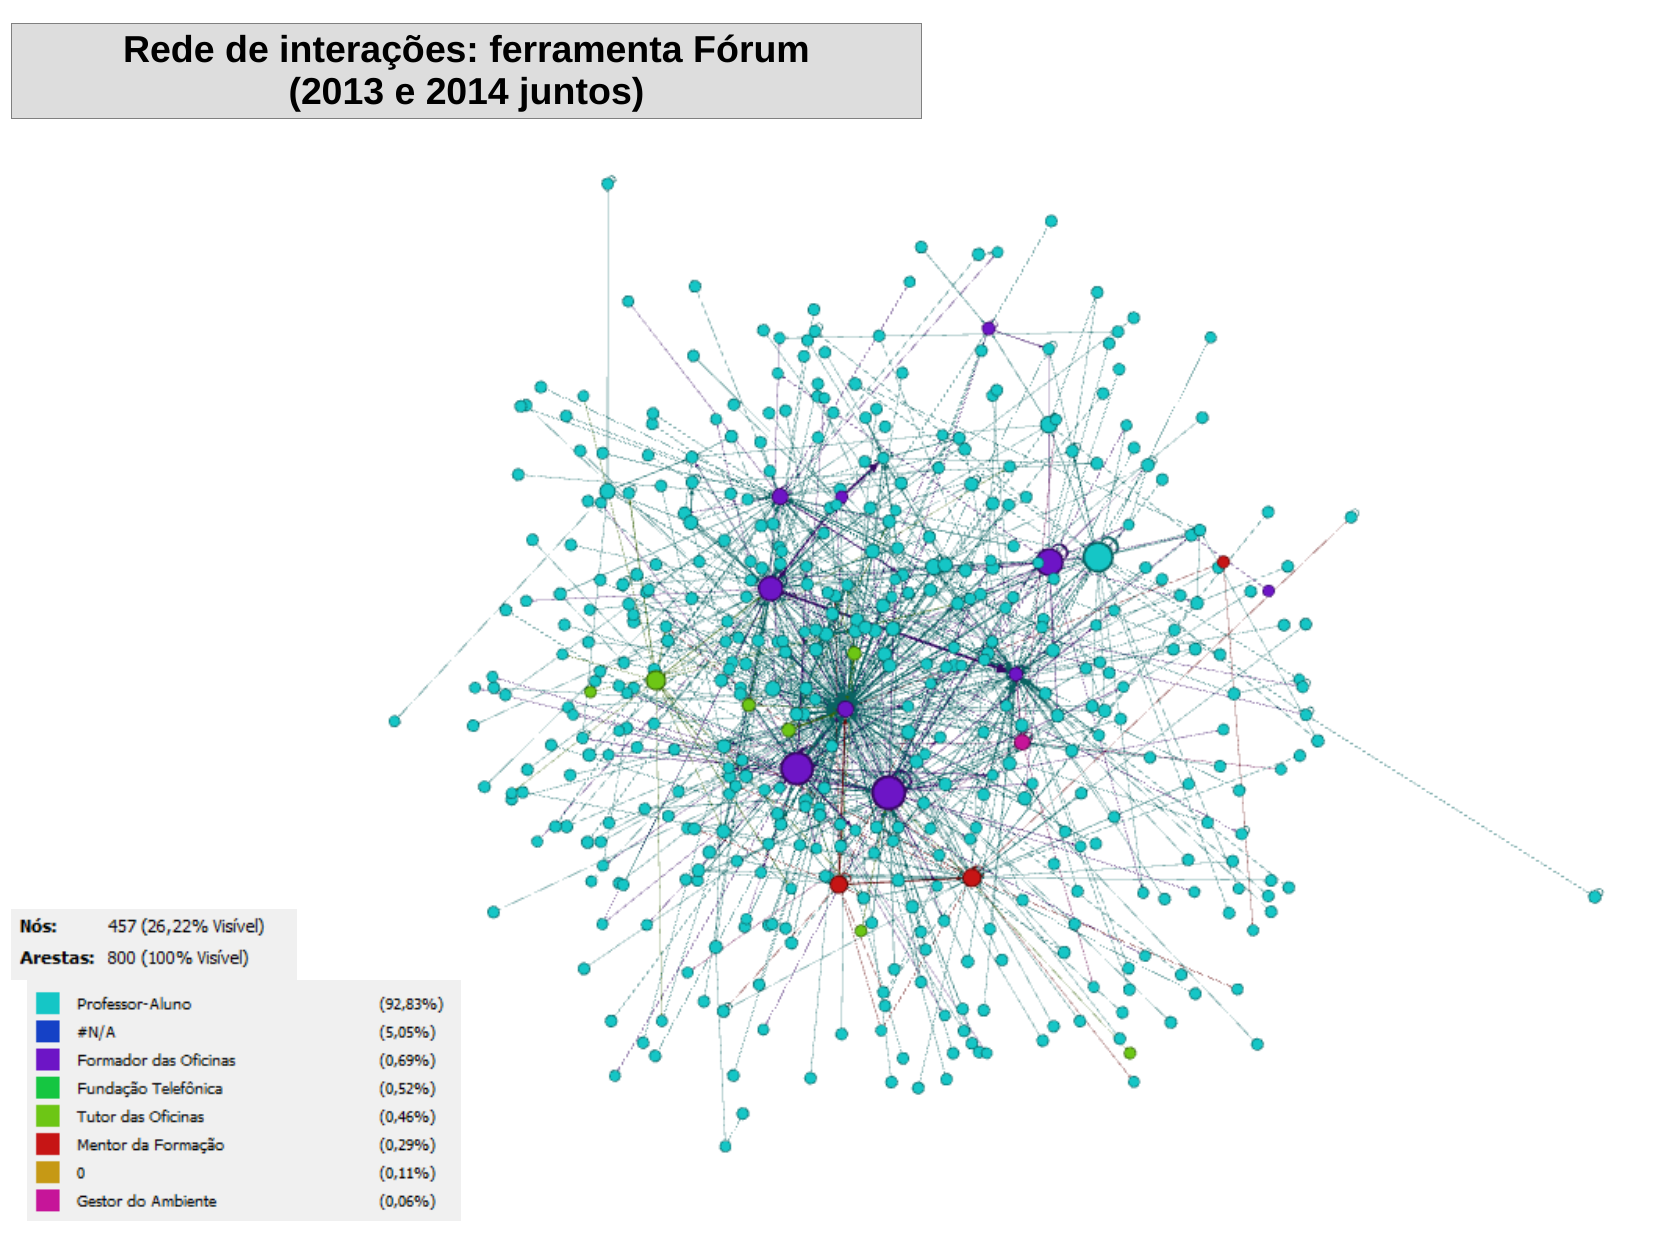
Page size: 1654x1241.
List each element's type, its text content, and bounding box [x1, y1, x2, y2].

text_box Rede de interações: ferramenta Fórum (2013 e 2014 juntos) [11, 23, 922, 119]
picture [11, 166, 1630, 1221]
